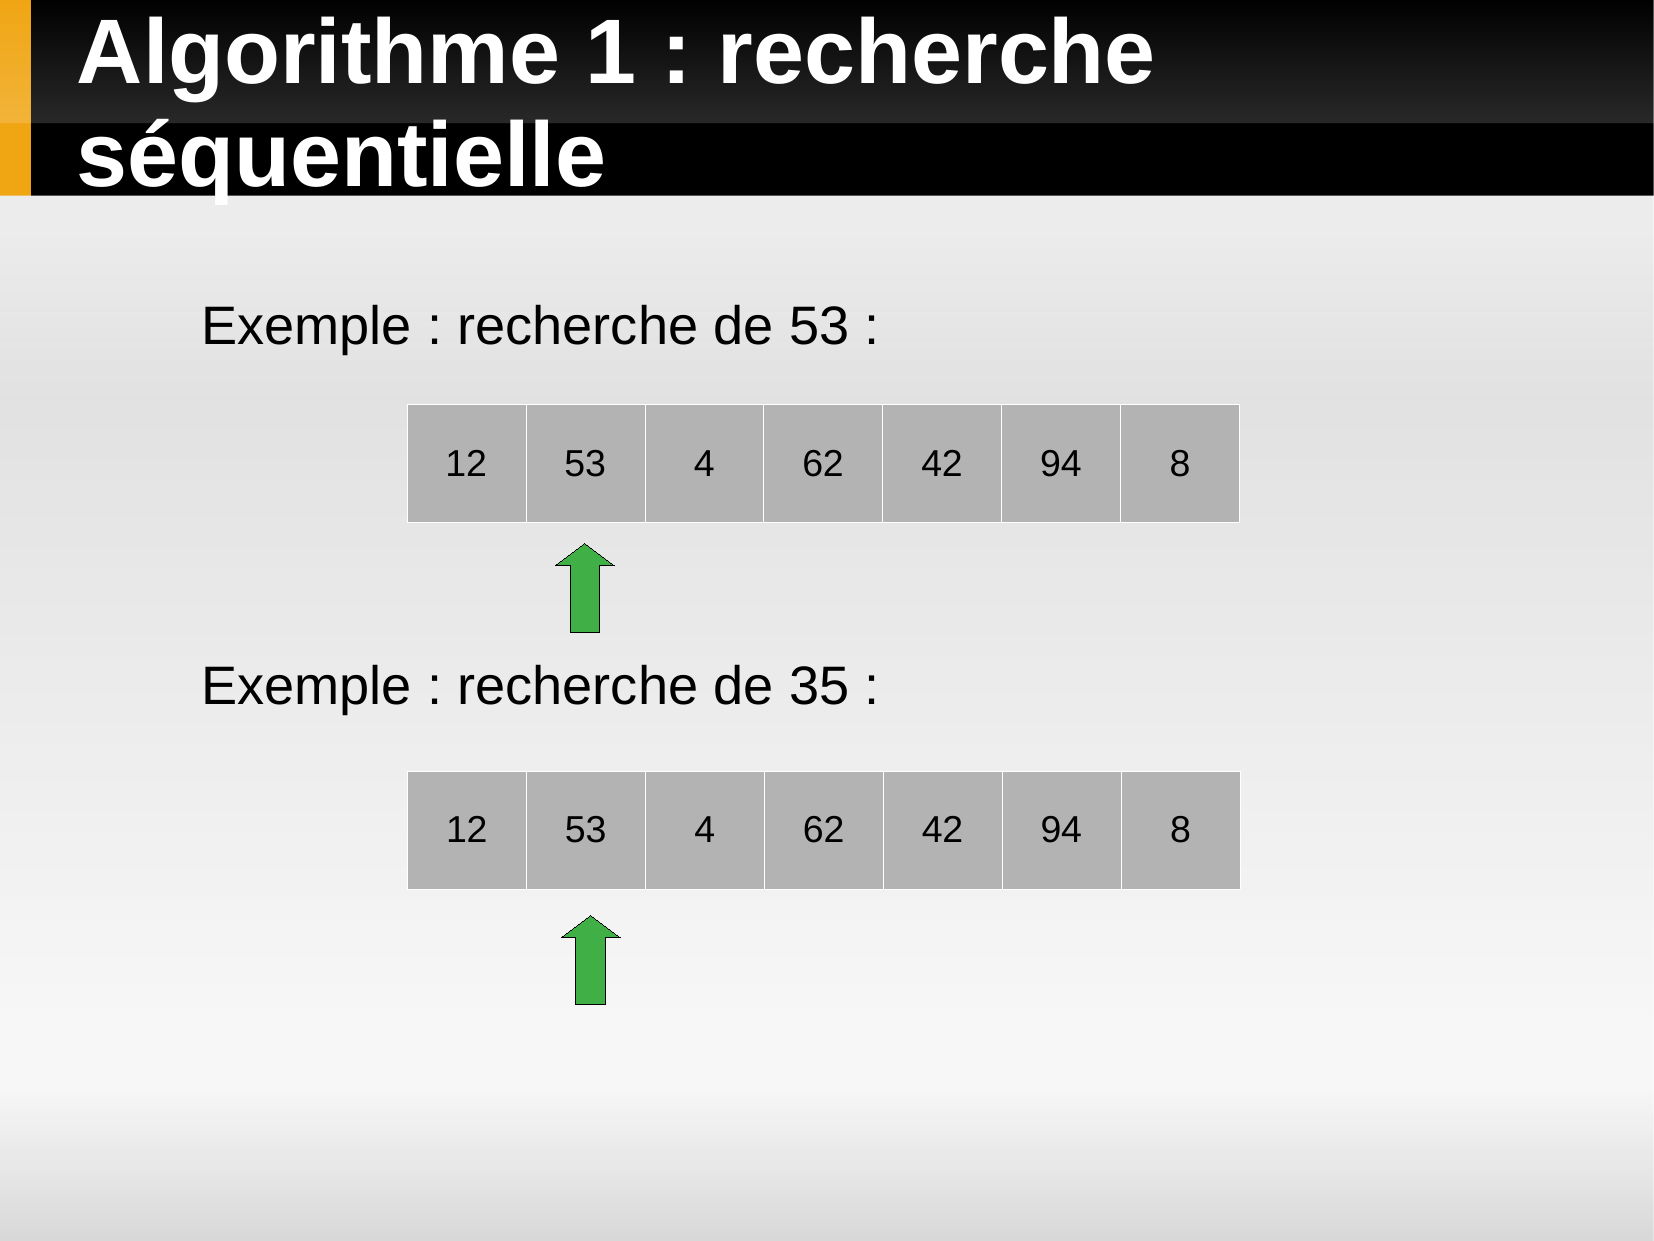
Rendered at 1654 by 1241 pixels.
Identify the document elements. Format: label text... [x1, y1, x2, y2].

table_header 4 [646, 772, 764, 889]
text_box [561, 915, 621, 1005]
table_header 12 [408, 772, 526, 889]
table_header 53 [527, 405, 645, 522]
table_header 4 [646, 405, 763, 522]
table_header 62 [765, 772, 883, 889]
table_header 94 [1002, 405, 1120, 522]
table_header 42 [884, 772, 1002, 889]
table_header 42 [883, 405, 1001, 522]
title Algorithme 1 : recherche séquentielle [76, 0, 1565, 208]
list Exemple : recherche de 53 : Exemple : recherche de 35 : [88, 295, 1577, 1039]
table_header 8 [1121, 405, 1239, 522]
table_header 53 [527, 772, 645, 889]
table_header 62 [764, 405, 882, 522]
table_header 12 [408, 405, 526, 522]
text_box [555, 543, 615, 633]
table_header 8 [1122, 772, 1240, 889]
table_header 94 [1003, 772, 1121, 889]
picture [0, 0, 1654, 1241]
